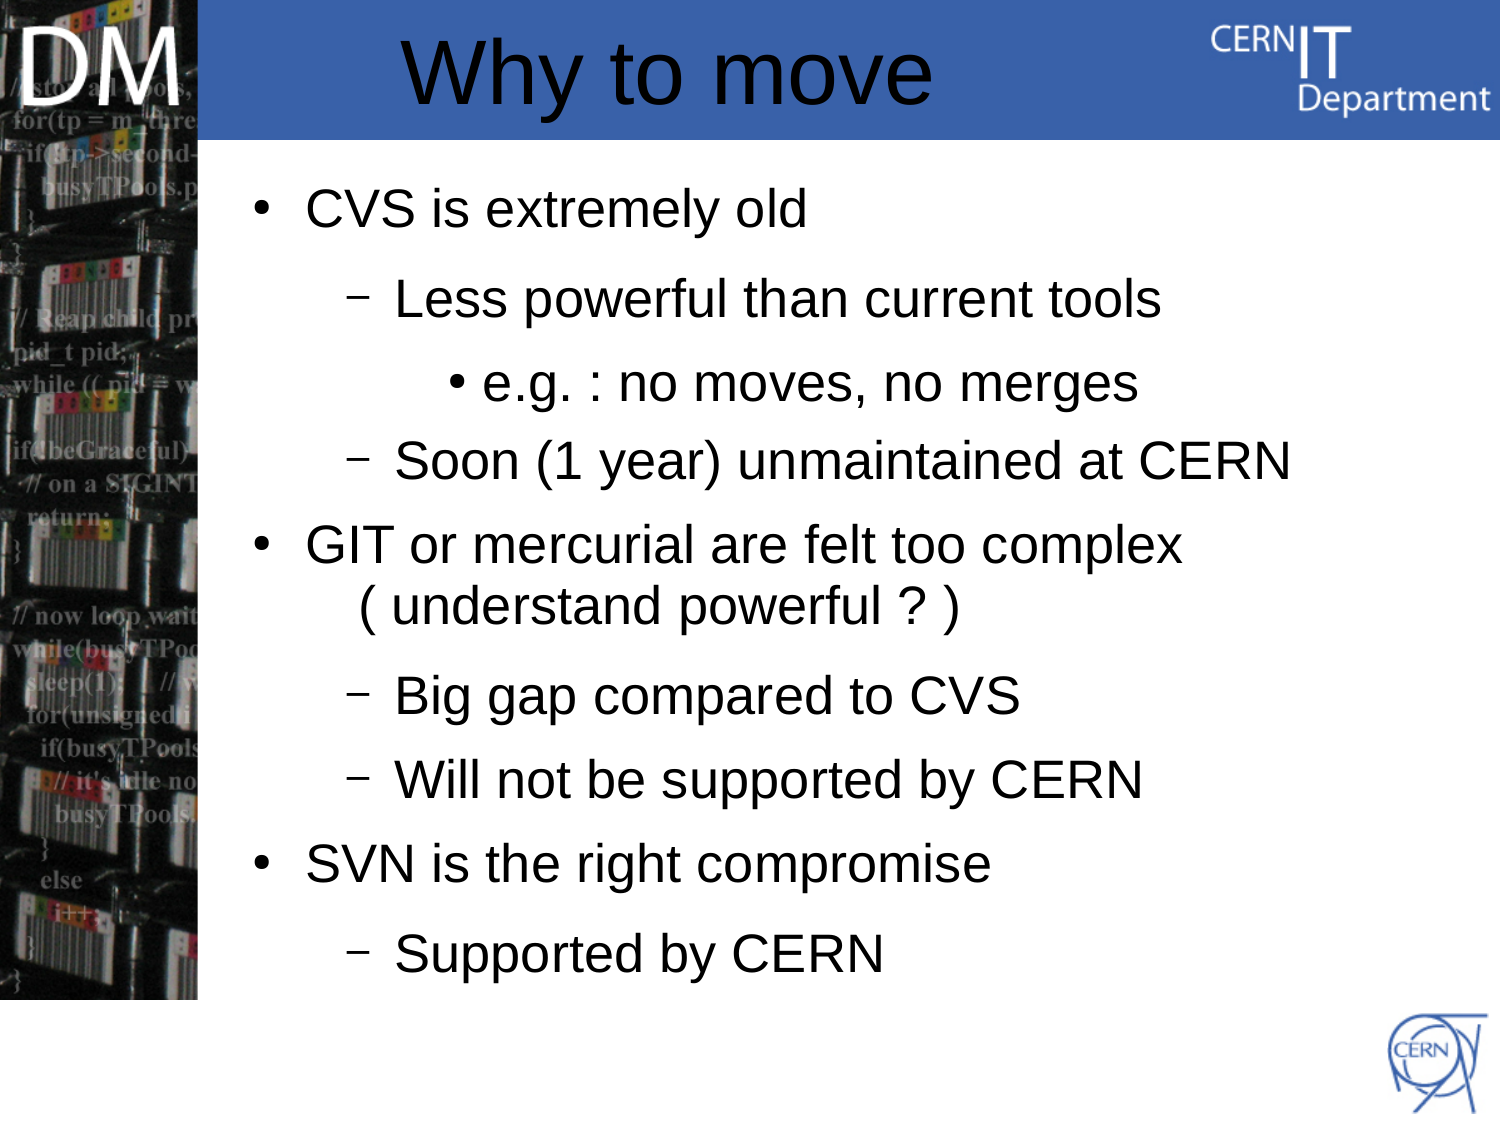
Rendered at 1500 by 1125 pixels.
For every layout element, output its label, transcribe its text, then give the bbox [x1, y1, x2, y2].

picture [198, 0, 1500, 140]
picture [1387, 1012, 1489, 1114]
title Why to move [212, 0, 1125, 138]
list CVS is extremely old Less powerful than current tools e.g. : no moves, no merges Soon (1 year) unmaintained at CERN GIT or mercurial are felt too complex ( understand powerful ? ) Big gap compared to CVS Will not be supported by CERN SVN is the right compromise Supported by CERN [201, 163, 1481, 1007]
